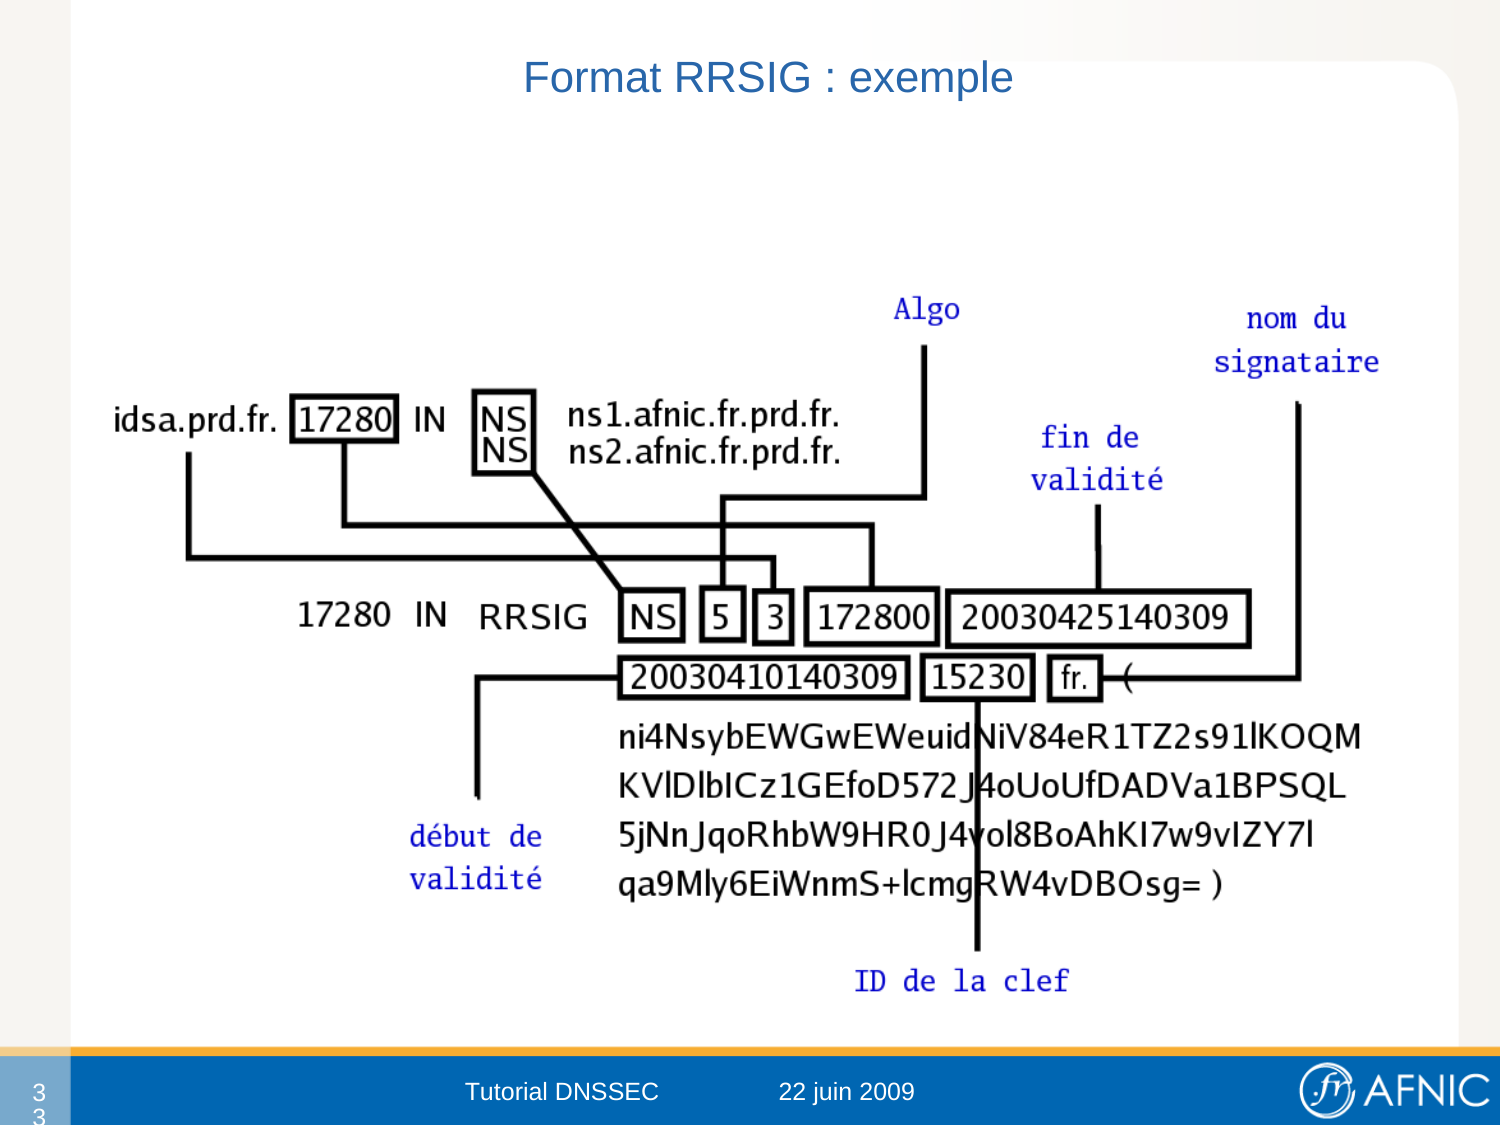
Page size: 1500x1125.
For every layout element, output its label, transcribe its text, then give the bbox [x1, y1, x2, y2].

picture [0, 0, 1500, 1125]
title Format RRSIG : exemple [112, 12, 1426, 138]
